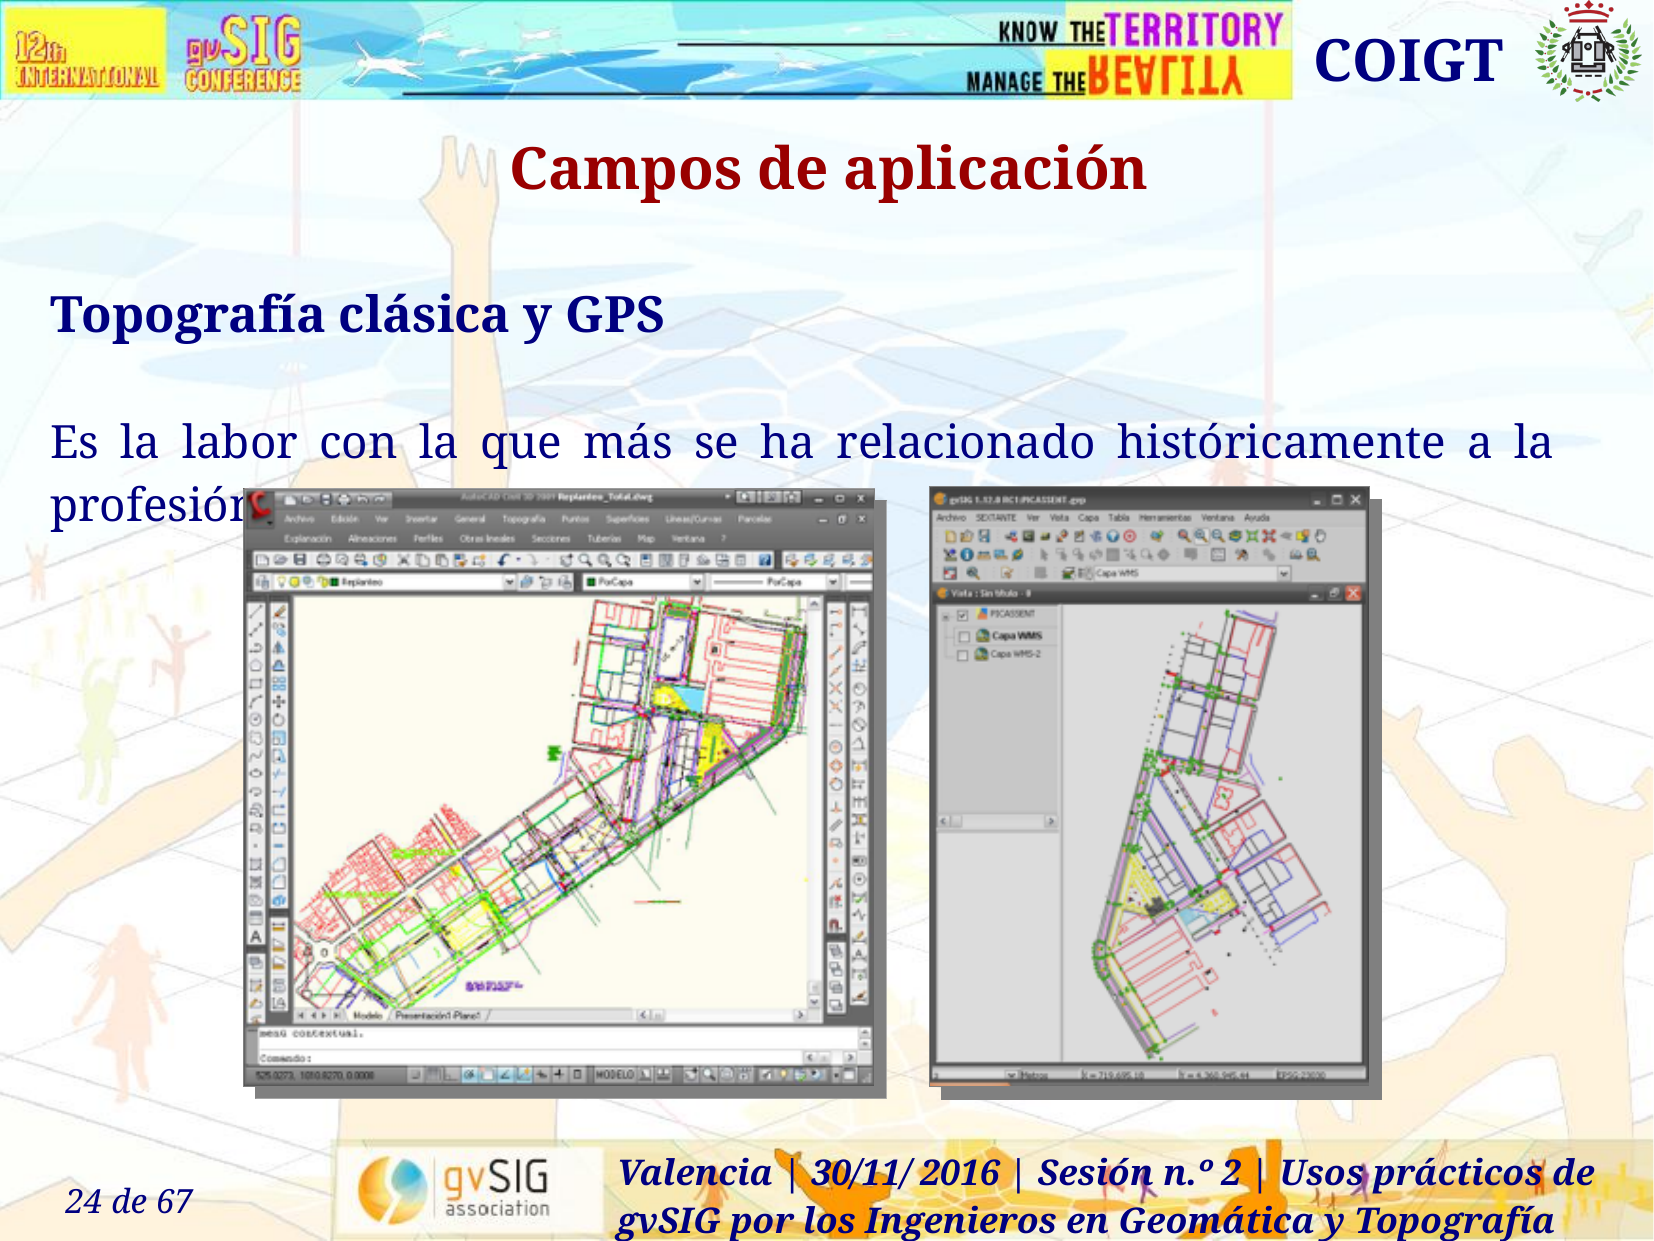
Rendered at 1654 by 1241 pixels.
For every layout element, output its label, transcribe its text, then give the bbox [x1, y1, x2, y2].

text_box Valencia | 30/11/ 2016 | Sesión n.º 2 | Usos prácticos de gvSIG por los Ingenieros en Geomática y Topografía [602, 1140, 1654, 1241]
text_box Topografía clásica y GPS Es la labor con la que más se ha relacionado históricamente a la profesión [35, 271, 1571, 846]
text_box Campos de aplicación [28, 120, 1630, 202]
text_box <número> de 67 [50, 1170, 383, 1241]
picture [0, 0, 1654, 1241]
text_box COIGT [1299, 12, 1654, 148]
